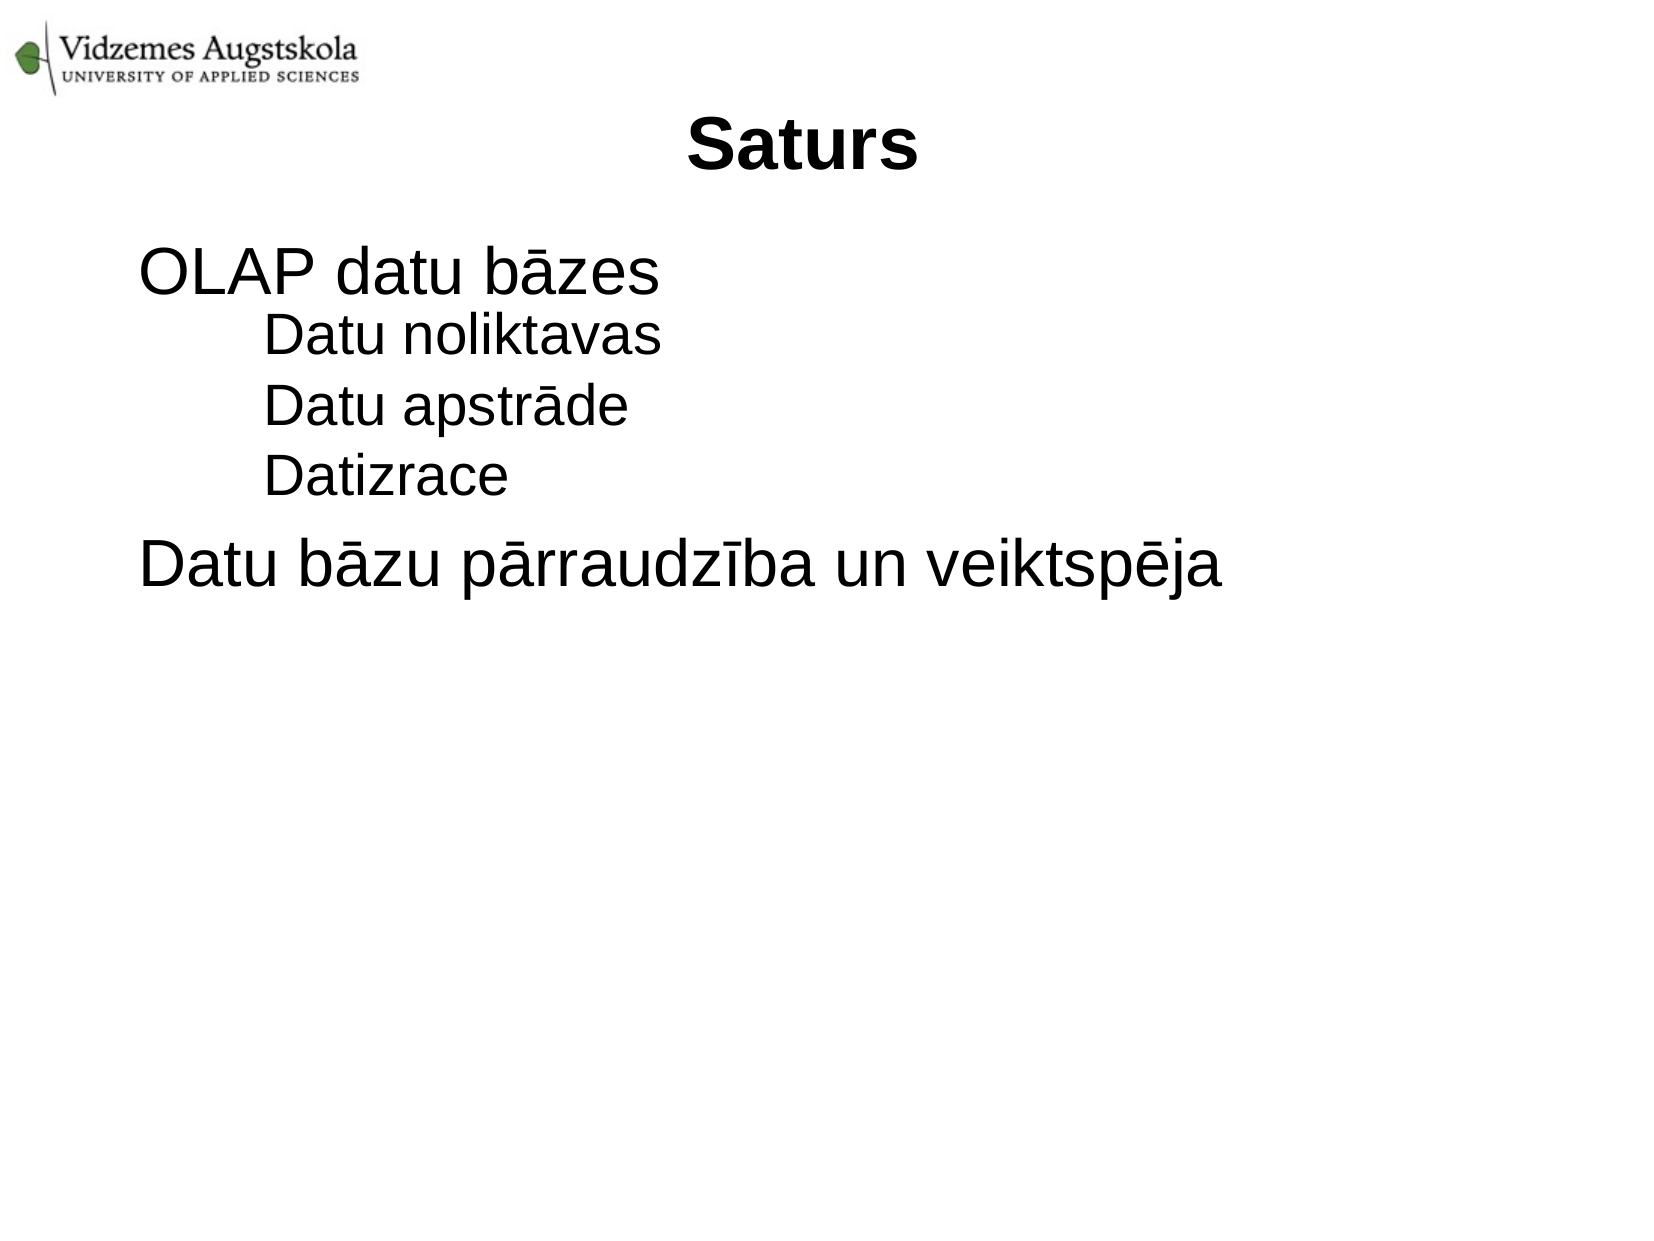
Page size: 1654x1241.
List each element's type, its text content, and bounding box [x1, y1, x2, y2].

title Saturs [94, 96, 1512, 195]
list OLAP datu bāzes Datu noliktavas Datu apstrāde Datizrace Datu bāzu pārraudzība un veiktspēja [82, 236, 1569, 1107]
picture [5, 2, 368, 113]
